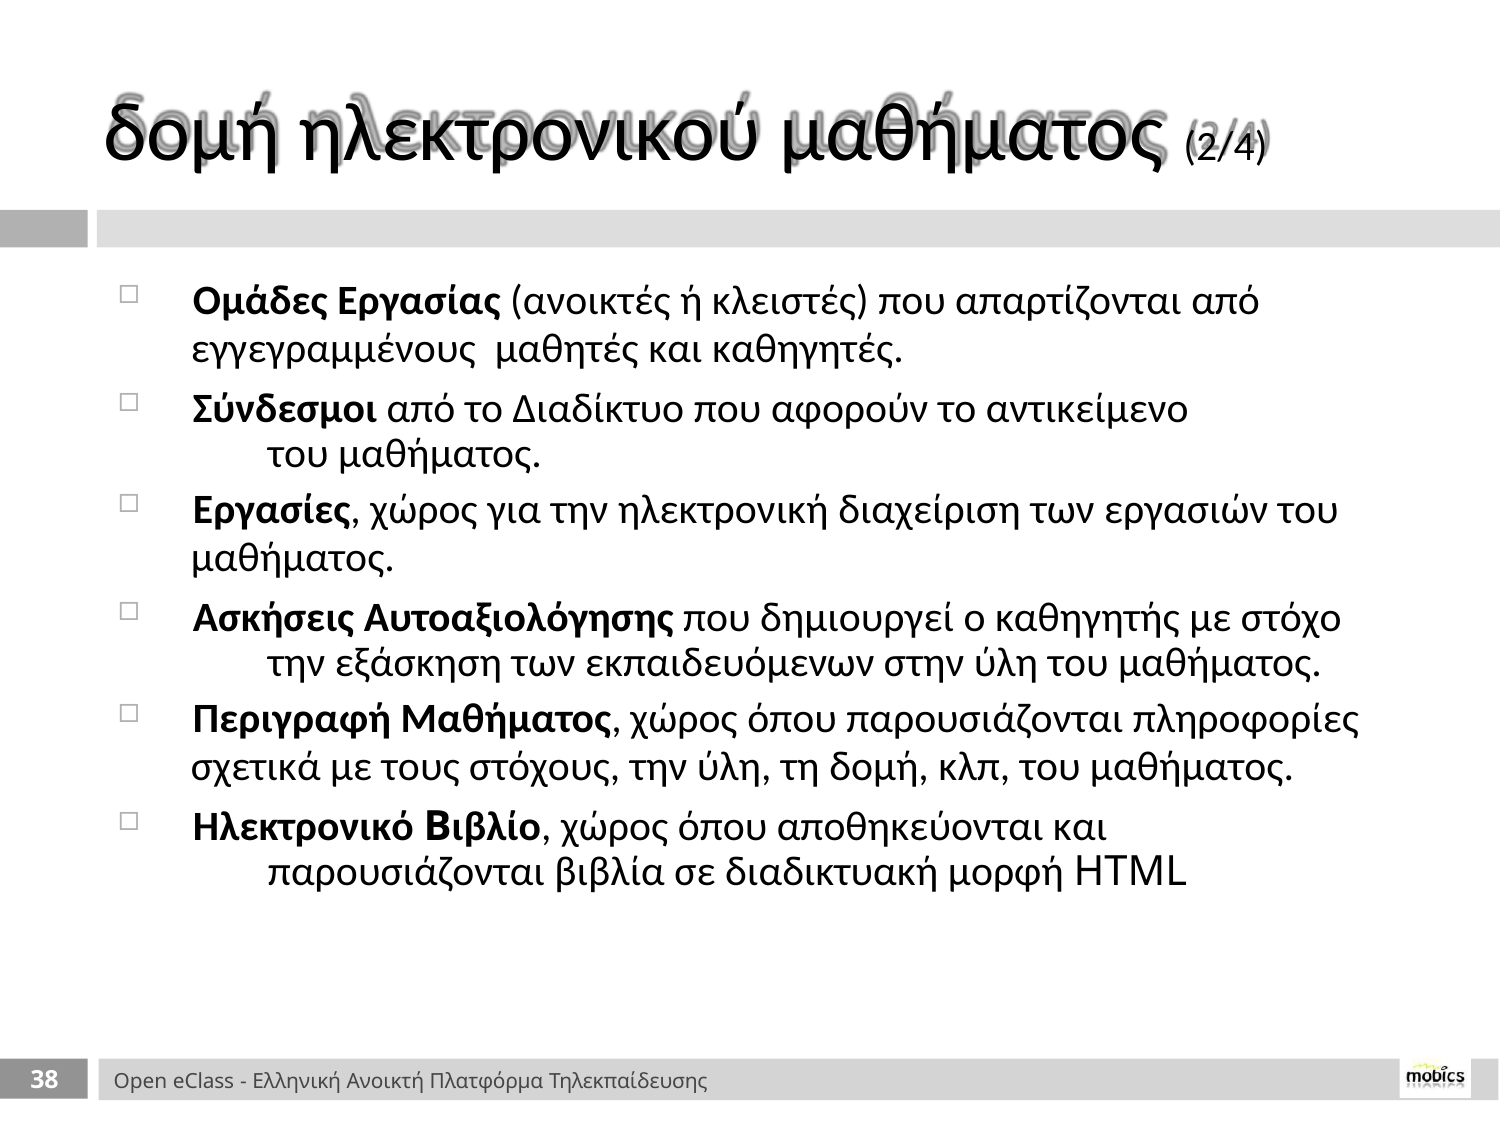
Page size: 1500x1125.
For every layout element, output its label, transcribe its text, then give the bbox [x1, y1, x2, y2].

title δομή ηλεκτρονικού μαθήματος (2/4) [89, 77, 1411, 165]
text_box Open eClass - Ελληνική Ανοικτή Πλατφόρμα Τηλεκπαίδευσης [111, 1068, 753, 1094]
text_box 38 [26, 1063, 62, 1093]
text_box [98, 1058, 1499, 1101]
text_box [0, 1058, 88, 1099]
text_box Ομάδες Εργασίας (ανοικτές ή κλειστές) που απαρτίζονται από εγγεγραμμένους μαθητές και καθηγητές. Σύνδεσμοι από το Διαδίκτυο που αφορούν το αντικείμενο του μαθήματος. Εργασίες, χώρος για την ηλεκτρονική διαχείριση των εργασιών του μαθήματος. Ασκήσεις Αυτοαξιολόγησης που δημιουργεί ο καθηγητής με στόχο την εξάσκηση των εκπαιδευόμενων στην ύλη του μαθήματος. Περιγραφή Μαθήματος, χώρος όπου παρουσιάζονται πληροφορίες σχετικά με τους στόχους, την ύλη, τη δομή, κλπ, του μαθήματος. Ηλεκτρονικό Bιβλίο, χώρος όπου αποθηκεύονται και παρουσιάζονται βιβλία σε διαδικτυακή μορφή HTML [113, 275, 1398, 890]
text_box [52, 42, 1309, 177]
